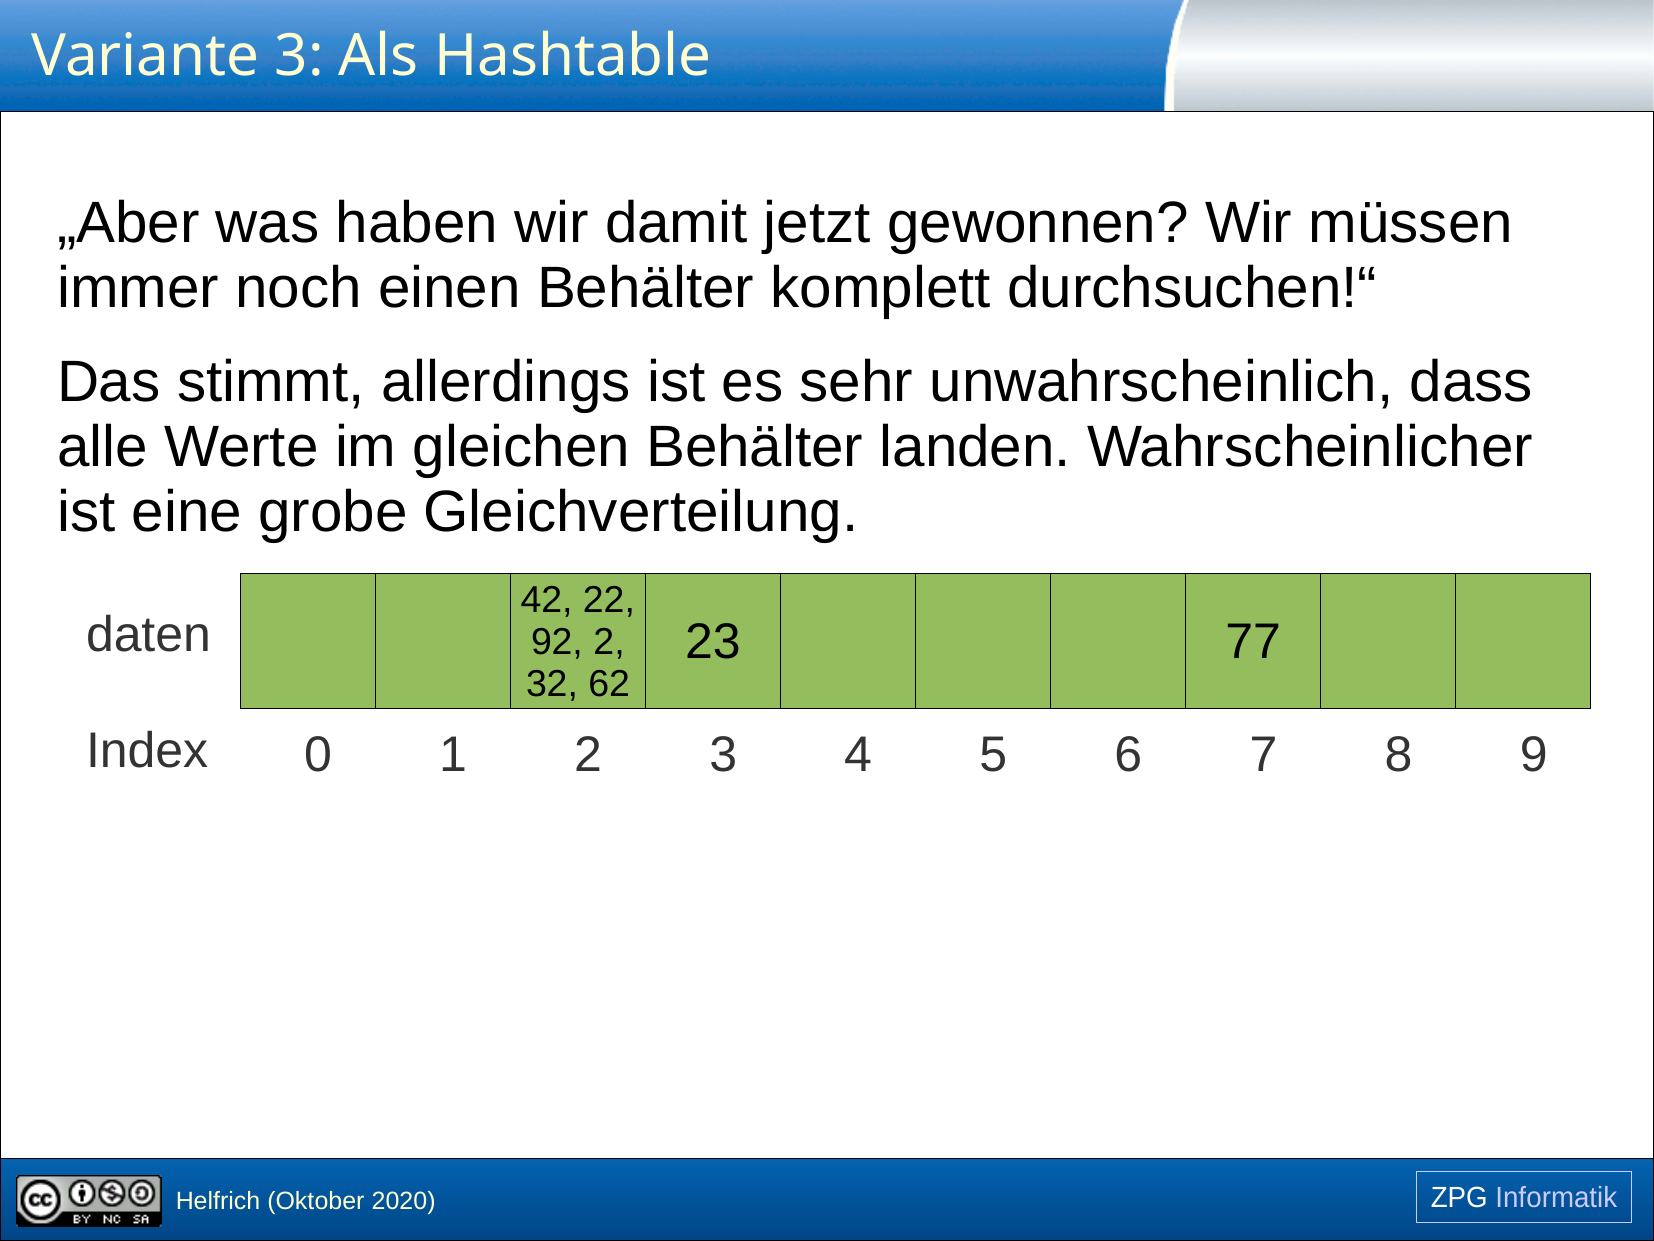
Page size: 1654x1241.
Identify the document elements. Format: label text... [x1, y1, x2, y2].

picture [0, 0, 1654, 111]
text_box 0 [289, 718, 381, 820]
text_box Index [71, 715, 284, 817]
text_box [1320, 573, 1591, 709]
text_box 5 [964, 718, 1056, 820]
text_box 23 [645, 573, 780, 709]
text_box 77 [1185, 573, 1320, 709]
text_box 3 [694, 718, 786, 820]
text_box 42, 22, 92, 2, 32, 62 [510, 573, 645, 709]
text_box 6 [1099, 718, 1191, 820]
text_box daten [71, 598, 356, 686]
list „Aber was haben wir damit jetzt gewonnen? Wir müssen immer noch einen Behälter komplett durchsuchen!“ Das stimmt, allerdings ist es sehr unwahrscheinlich, dass alle Werte im gleichen Behälter landen. Wahrscheinlicher ist eine grobe Gleichverteilung. [57, 189, 1605, 909]
text_box 1 [424, 718, 516, 820]
picture [16, 1175, 162, 1227]
title Variante 3: Als Hashtable [31, 14, 1151, 92]
text_box 9 [1504, 718, 1597, 820]
text_box 7 [1234, 718, 1327, 820]
text_box [240, 573, 510, 709]
text_box 4 [829, 718, 921, 820]
text_box 2 [559, 718, 651, 820]
text_box 8 [1369, 718, 1462, 820]
text_box [780, 573, 1185, 709]
